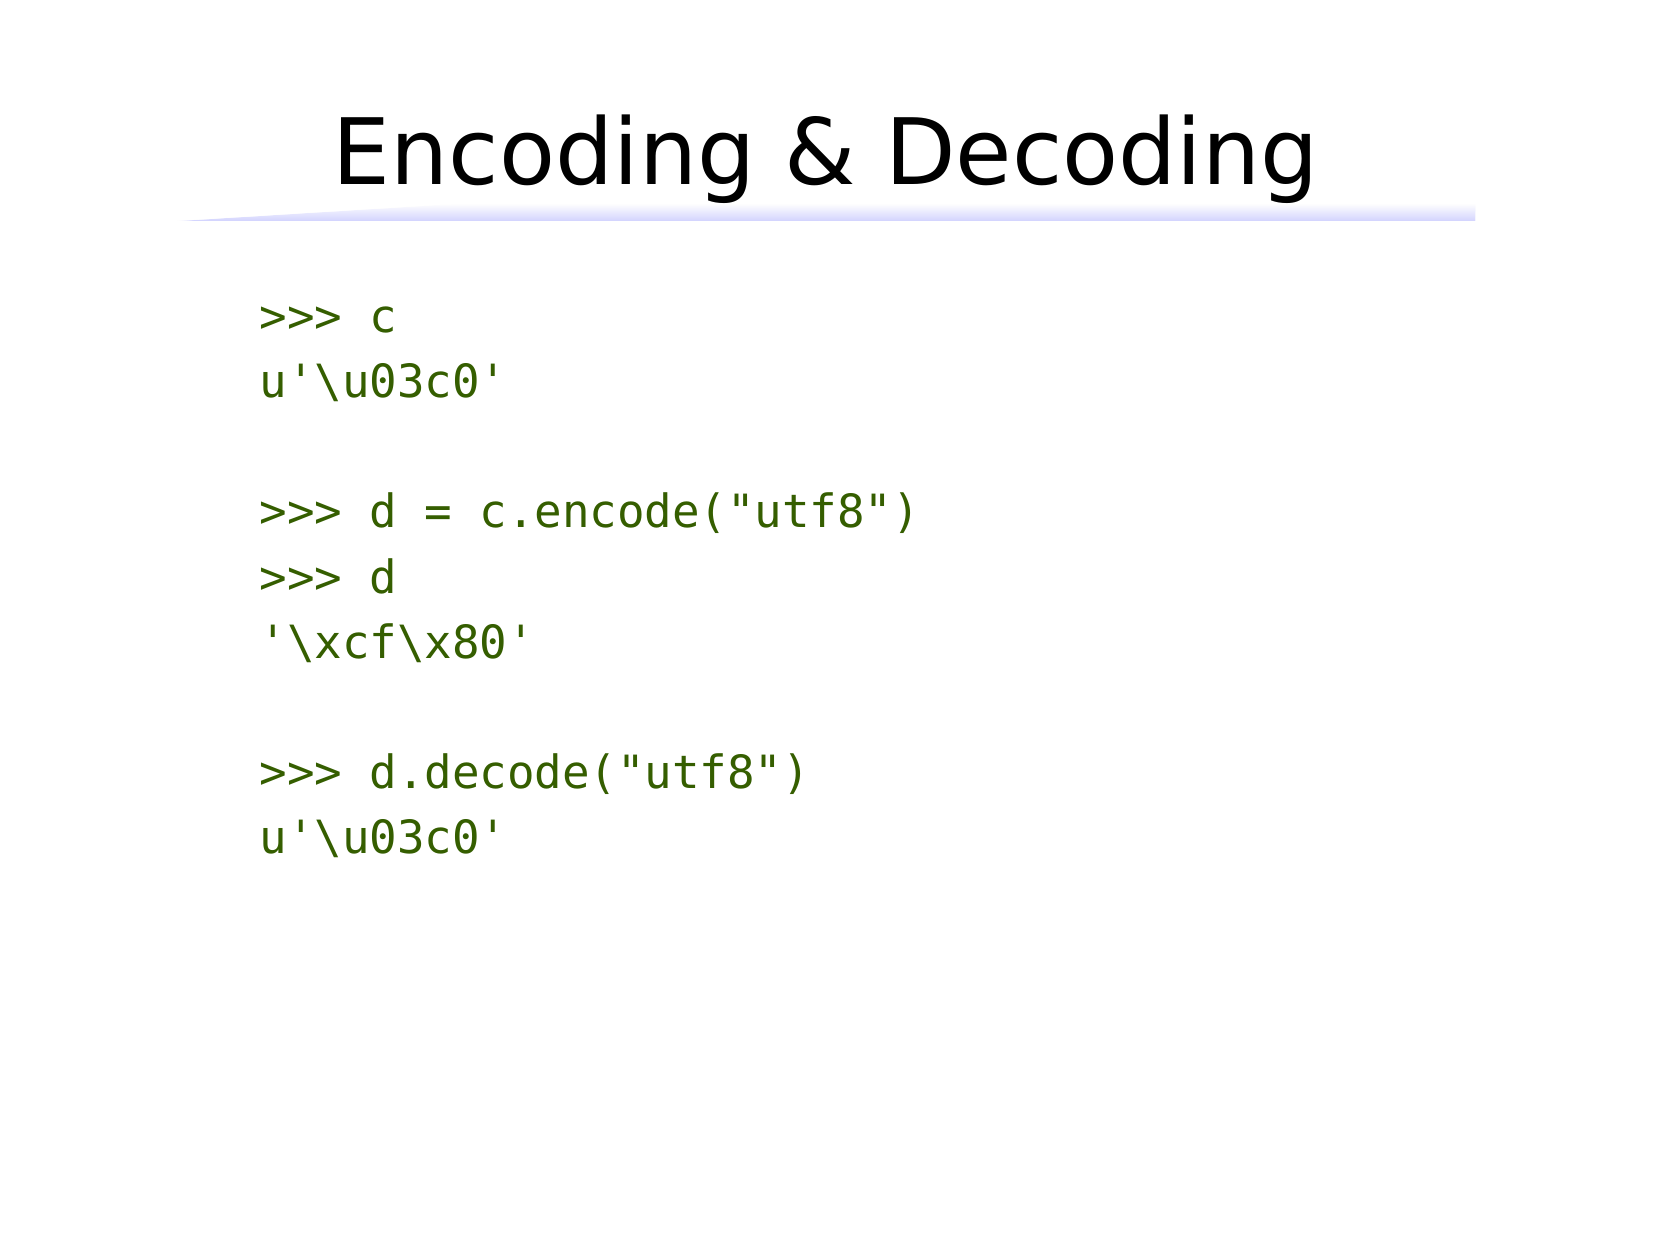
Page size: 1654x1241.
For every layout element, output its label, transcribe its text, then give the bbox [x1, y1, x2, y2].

title Encoding & Decoding [82, 56, 1571, 250]
list >>> c u'\u03c0' >>> d = c.encode("utf8") >>> d '\xcf\x80' >>> d.decode("utf8") u'\u03c0' [82, 290, 1571, 1241]
